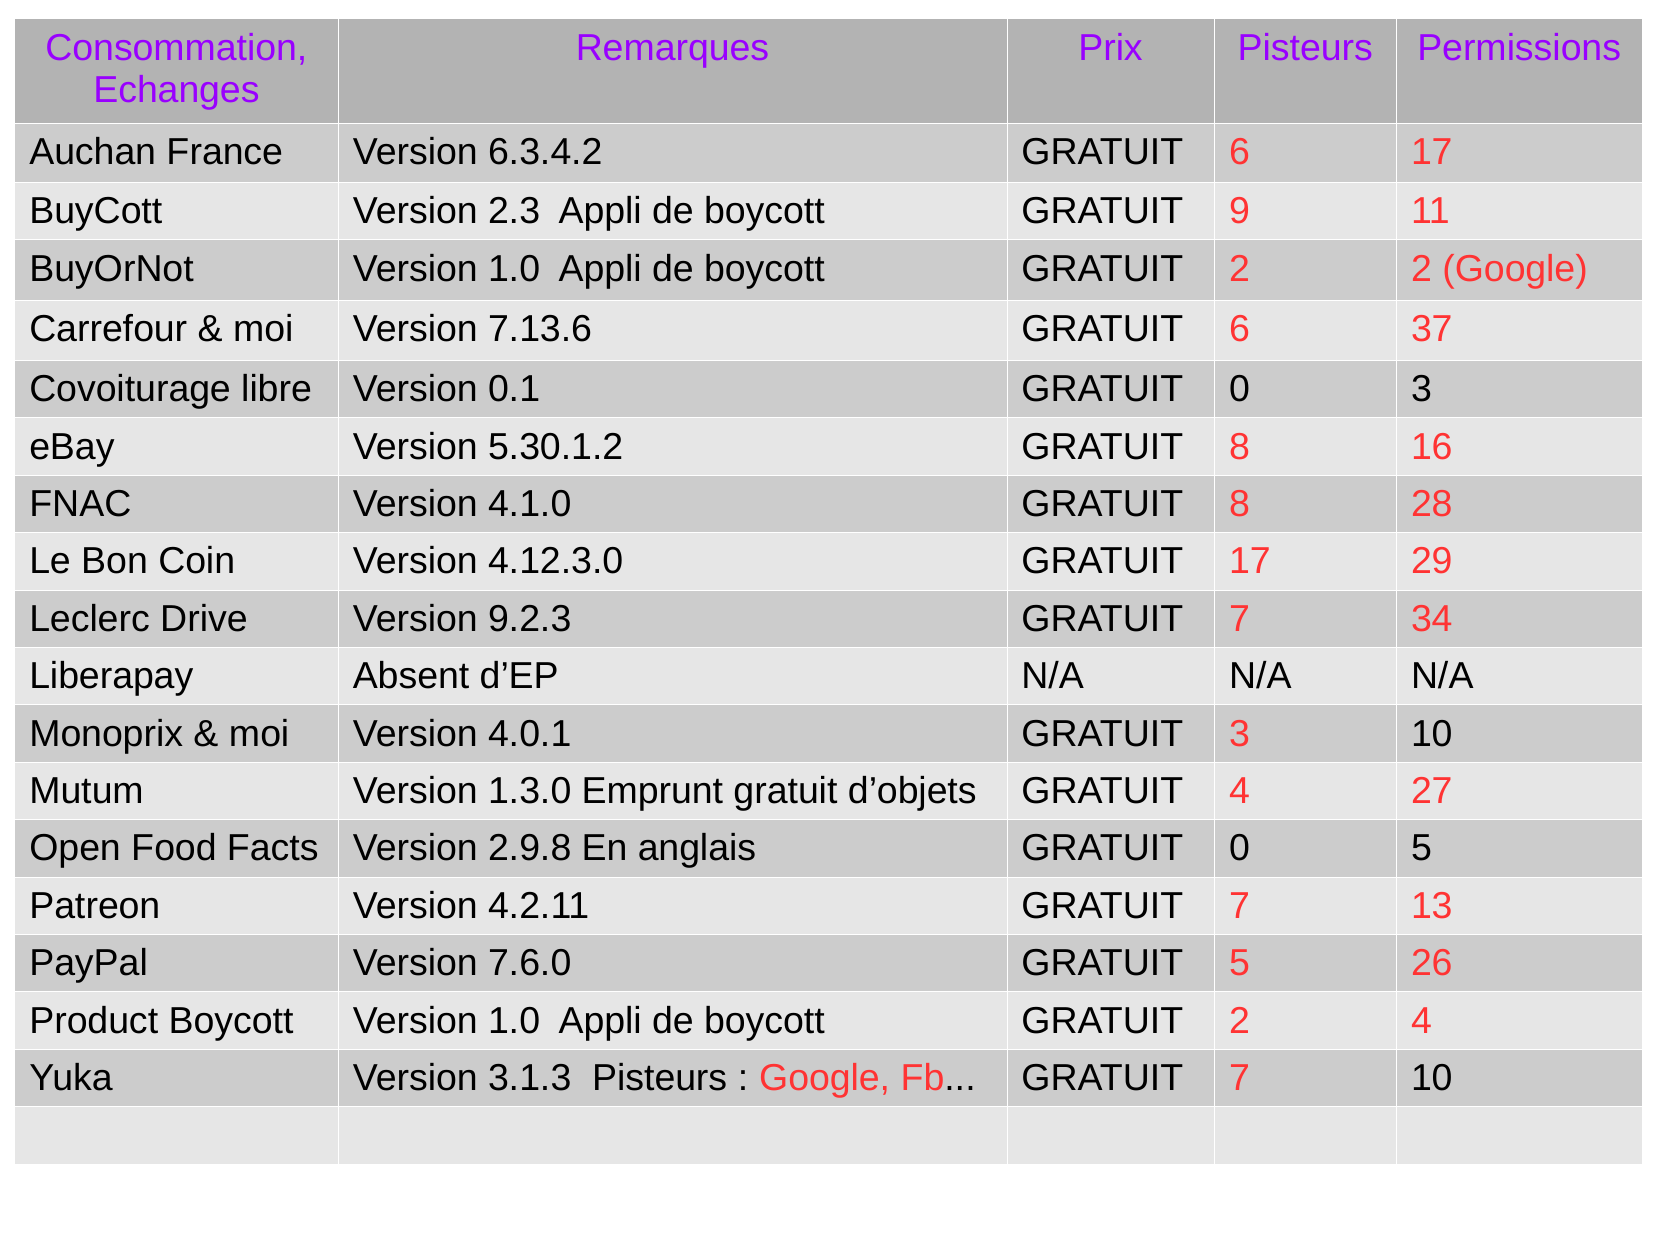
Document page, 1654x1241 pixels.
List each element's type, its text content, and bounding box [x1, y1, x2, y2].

table_cell Mutum [15, 763, 338, 819]
table_cell Leclerc Drive [15, 591, 338, 647]
table_cell 13 [1397, 878, 1642, 934]
table_header Remarques [339, 19, 1007, 123]
table_cell GRATUIT [1008, 820, 1214, 877]
table_cell 26 [1397, 935, 1642, 991]
table_cell 7 [1215, 1050, 1396, 1106]
table_cell 7 [1215, 591, 1396, 647]
table_cell Version 1.0 Appli de boycott [339, 992, 1007, 1049]
table_cell GRATUIT [1008, 124, 1214, 182]
table_cell 10 [1397, 705, 1642, 762]
table_cell Carrefour & moi [15, 301, 338, 360]
table_cell N/A [1008, 648, 1214, 704]
table_cell Version 9.2.3 [339, 591, 1007, 647]
table_cell GRATUIT [1008, 705, 1214, 762]
table_cell 2 [1215, 240, 1396, 300]
table_cell GRATUIT [1008, 591, 1214, 647]
table_cell 5 [1397, 820, 1642, 877]
table_cell Yuka [15, 1050, 338, 1106]
table_cell Version 4.2.11 [339, 878, 1007, 934]
table_cell GRATUIT [1008, 1050, 1214, 1106]
table_cell Version 0.1 [339, 361, 1007, 417]
table_cell [339, 1107, 1007, 1164]
table_cell Version 1.0 Appli de boycott [339, 240, 1007, 300]
table_cell 2 (Google) [1397, 240, 1642, 300]
table_cell 17 [1215, 533, 1396, 590]
table_cell GRATUIT [1008, 935, 1214, 991]
table_cell GRATUIT [1008, 418, 1214, 475]
table_header Permissions [1397, 19, 1642, 123]
table_cell Liberapay [15, 648, 338, 704]
table_cell 2 [1215, 992, 1396, 1049]
table_cell BuyOrNot [15, 240, 338, 300]
table_cell Version 6.3.4.2 [339, 124, 1007, 182]
table_cell FNAC [15, 476, 338, 532]
table_cell [15, 1107, 338, 1164]
table_cell 37 [1397, 301, 1642, 360]
table_cell Version 2.3 Appli de boycott [339, 183, 1007, 239]
table_cell GRATUIT [1008, 476, 1214, 532]
table_cell Auchan France [15, 124, 338, 182]
table_cell 4 [1215, 763, 1396, 819]
table_cell 27 [1397, 763, 1642, 819]
table_cell Le Bon Coin [15, 533, 338, 590]
table_cell 0 [1215, 820, 1396, 877]
table_cell 6 [1215, 124, 1396, 182]
table_cell 11 [1397, 183, 1642, 239]
table_cell 10 [1397, 1050, 1642, 1106]
table_cell GRATUIT [1008, 878, 1214, 934]
table_cell Version 7.13.6 [339, 301, 1007, 360]
table_cell N/A [1397, 648, 1642, 704]
table_cell 9 [1215, 183, 1396, 239]
table_cell [1008, 1107, 1214, 1164]
table_cell 5 [1215, 935, 1396, 991]
table_cell Absent d’EP [339, 648, 1007, 704]
table_cell GRATUIT [1008, 240, 1214, 300]
table_cell 6 [1215, 301, 1396, 360]
table_cell Covoiturage libre [15, 361, 338, 417]
table_cell 8 [1215, 476, 1396, 532]
table_cell 17 [1397, 124, 1642, 182]
table_cell 4 [1397, 992, 1642, 1049]
table_header Prix [1008, 19, 1214, 123]
table_cell N/A [1215, 648, 1396, 704]
table_header Consommation, echanges [15, 19, 338, 123]
table_cell GRATUIT [1008, 763, 1214, 819]
table_cell Version 2.9.8 En anglais [339, 820, 1007, 877]
table_cell 8 [1215, 418, 1396, 475]
table_cell 7 [1215, 878, 1396, 934]
table_cell GRATUIT [1008, 183, 1214, 239]
table_cell 16 [1397, 418, 1642, 475]
table_cell 3 [1397, 361, 1642, 417]
table_cell [1397, 1107, 1642, 1164]
table_cell GRATUIT [1008, 533, 1214, 590]
table_cell Open Food Facts [15, 820, 338, 877]
table_cell Version 3.1.3 Pisteurs : Google, Fb... [339, 1050, 1007, 1106]
table_cell Version 5.30.1.2 [339, 418, 1007, 475]
table_cell GRATUIT [1008, 992, 1214, 1049]
table_header Pisteurs [1215, 19, 1396, 123]
table_cell Version 1.3.0 Emprunt gratuit d’objets [339, 763, 1007, 819]
table_cell Version 4.12.3.0 [339, 533, 1007, 590]
table_cell Version 7.6.0 [339, 935, 1007, 991]
table_cell 28 [1397, 476, 1642, 532]
table_cell 34 [1397, 591, 1642, 647]
table_cell BuyCott [15, 183, 338, 239]
table_cell 0 [1215, 361, 1396, 417]
table_cell Product Boycott [15, 992, 338, 1049]
table_cell GRATUIT [1008, 301, 1214, 360]
table_cell [1215, 1107, 1396, 1164]
table_cell Version 4.1.0 [339, 476, 1007, 532]
table_cell 29 [1397, 533, 1642, 590]
table_cell GRATUIT [1008, 361, 1214, 417]
table_cell 3 [1215, 705, 1396, 762]
table_cell Monoprix & moi [15, 705, 338, 762]
table_cell Version 4.0.1 [339, 705, 1007, 762]
table_cell eBay [15, 418, 338, 475]
table_cell Patreon [15, 878, 338, 934]
table_cell PayPal [15, 935, 338, 991]
